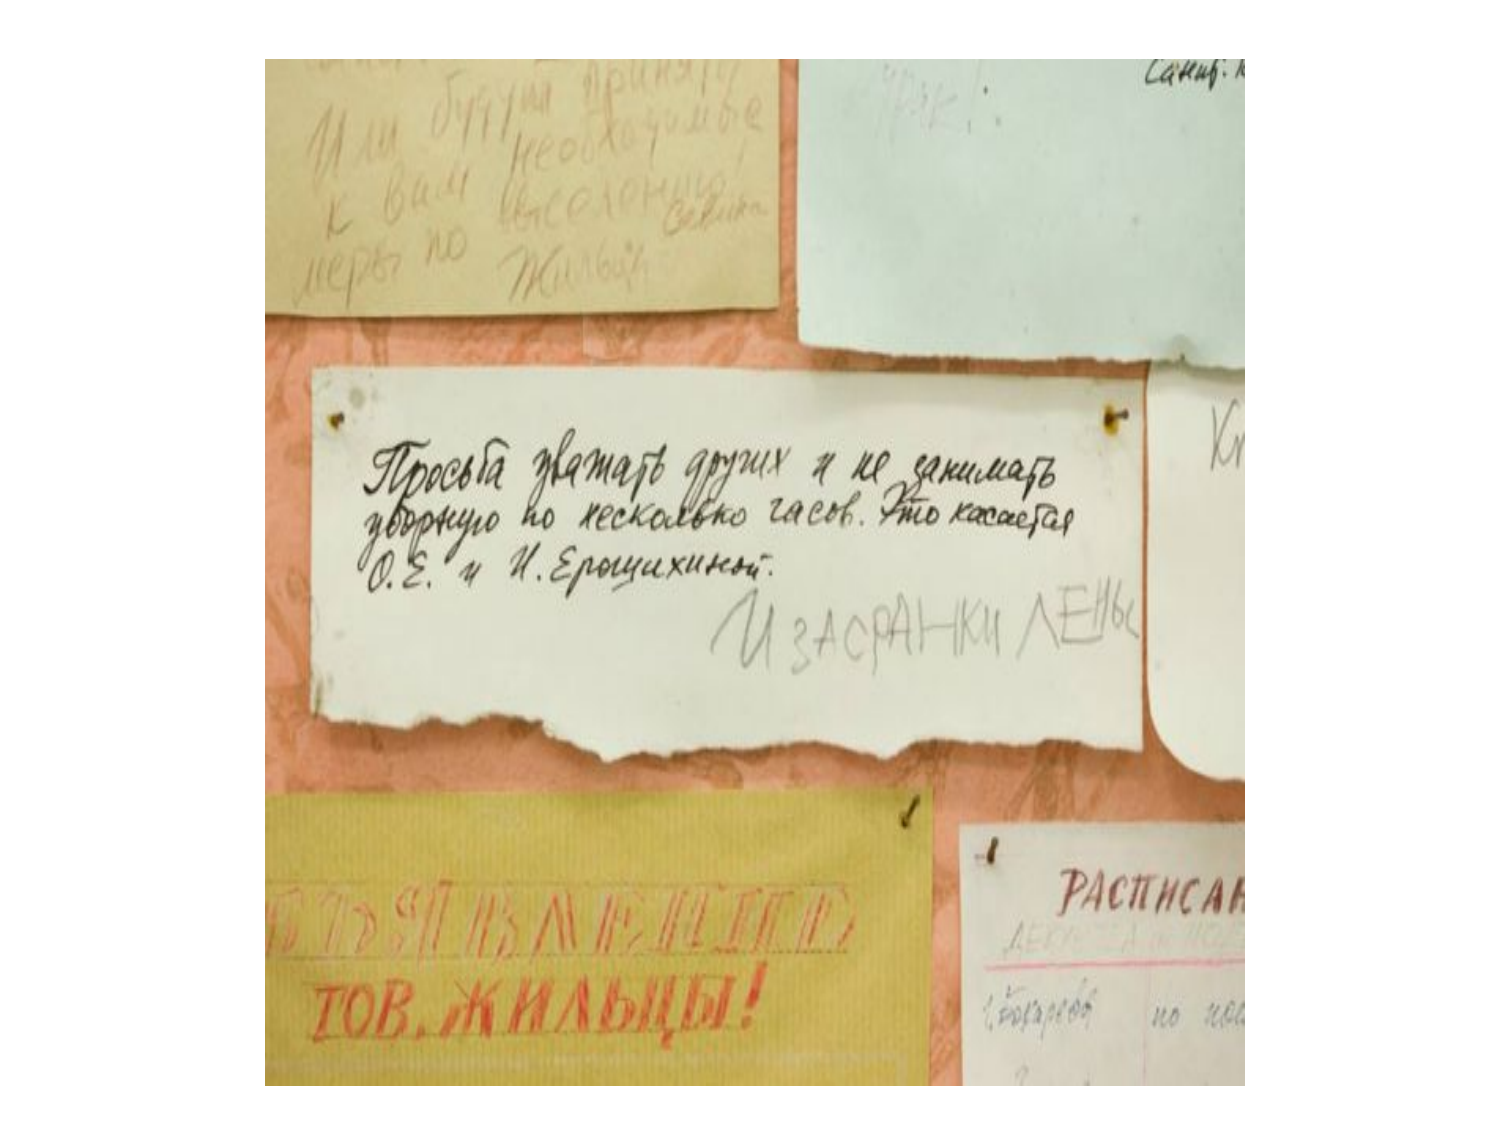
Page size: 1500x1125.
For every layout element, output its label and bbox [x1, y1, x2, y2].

picture [265, 59, 1245, 1086]
